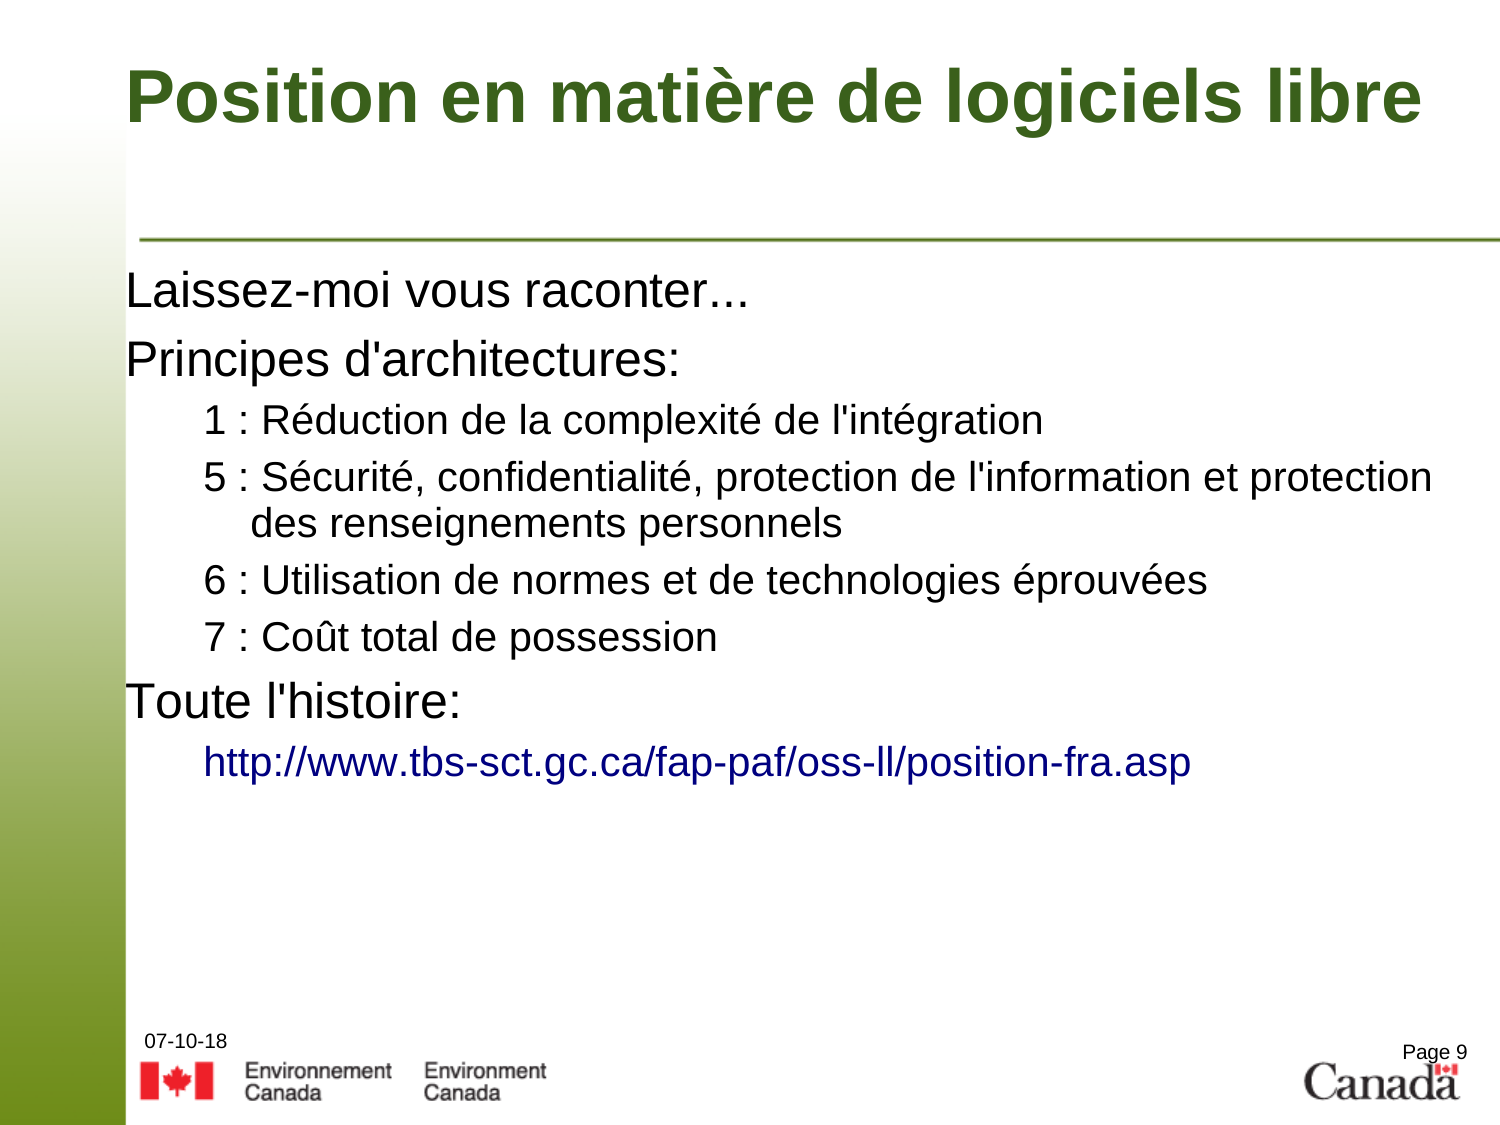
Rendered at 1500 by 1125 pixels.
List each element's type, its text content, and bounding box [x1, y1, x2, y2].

title Position en matière de logiciels libre [125, 12, 1463, 262]
list Laissez-moi vous raconter... Principes d'architectures: 1 : Réduction de la complexité de l'intégration 5 : Sécurité, confidentialité, protection de l'information et protection des renseignements personnels 6 : Utilisation de normes et de technologies éprouvées 7 : Coût total de possession Toute l'histoire: http://www.tbs-sct.gc.ca/fap-paf/oss-ll/position-fra.asp [125, 262, 1463, 990]
picture [0, 0, 1500, 1125]
